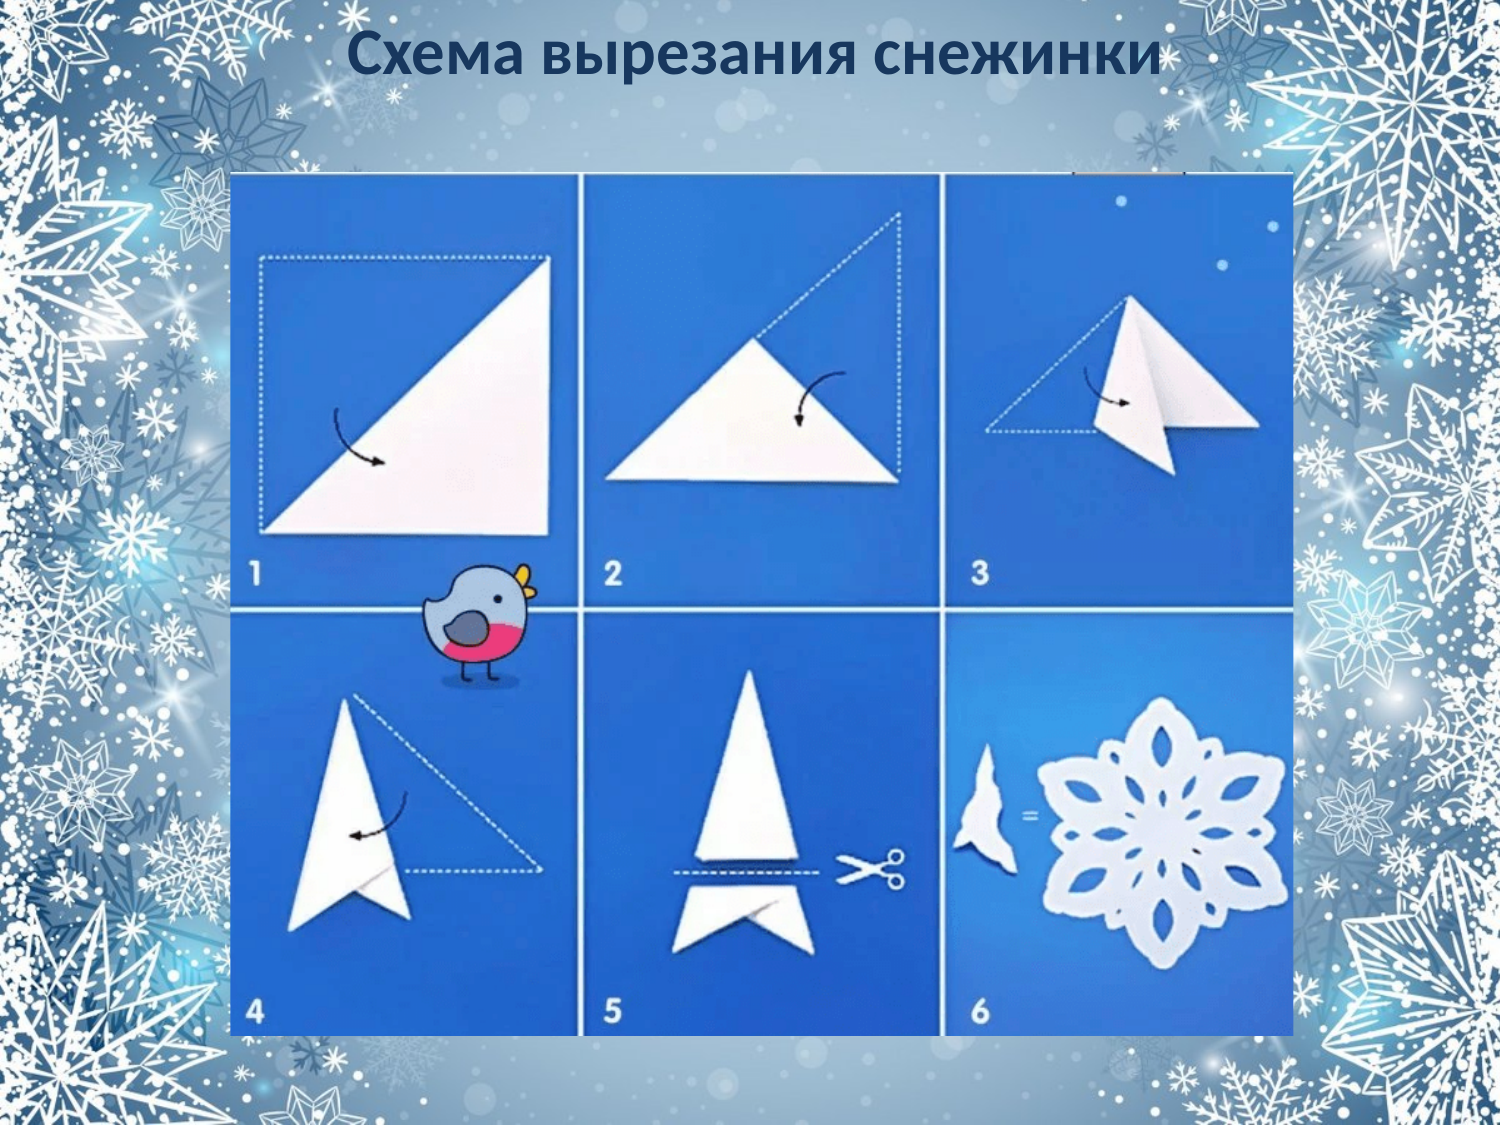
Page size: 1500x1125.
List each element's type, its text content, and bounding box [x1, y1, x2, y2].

picture [0, 0, 1500, 1125]
text_box Схема вырезания снежинки [265, 0, 1247, 96]
